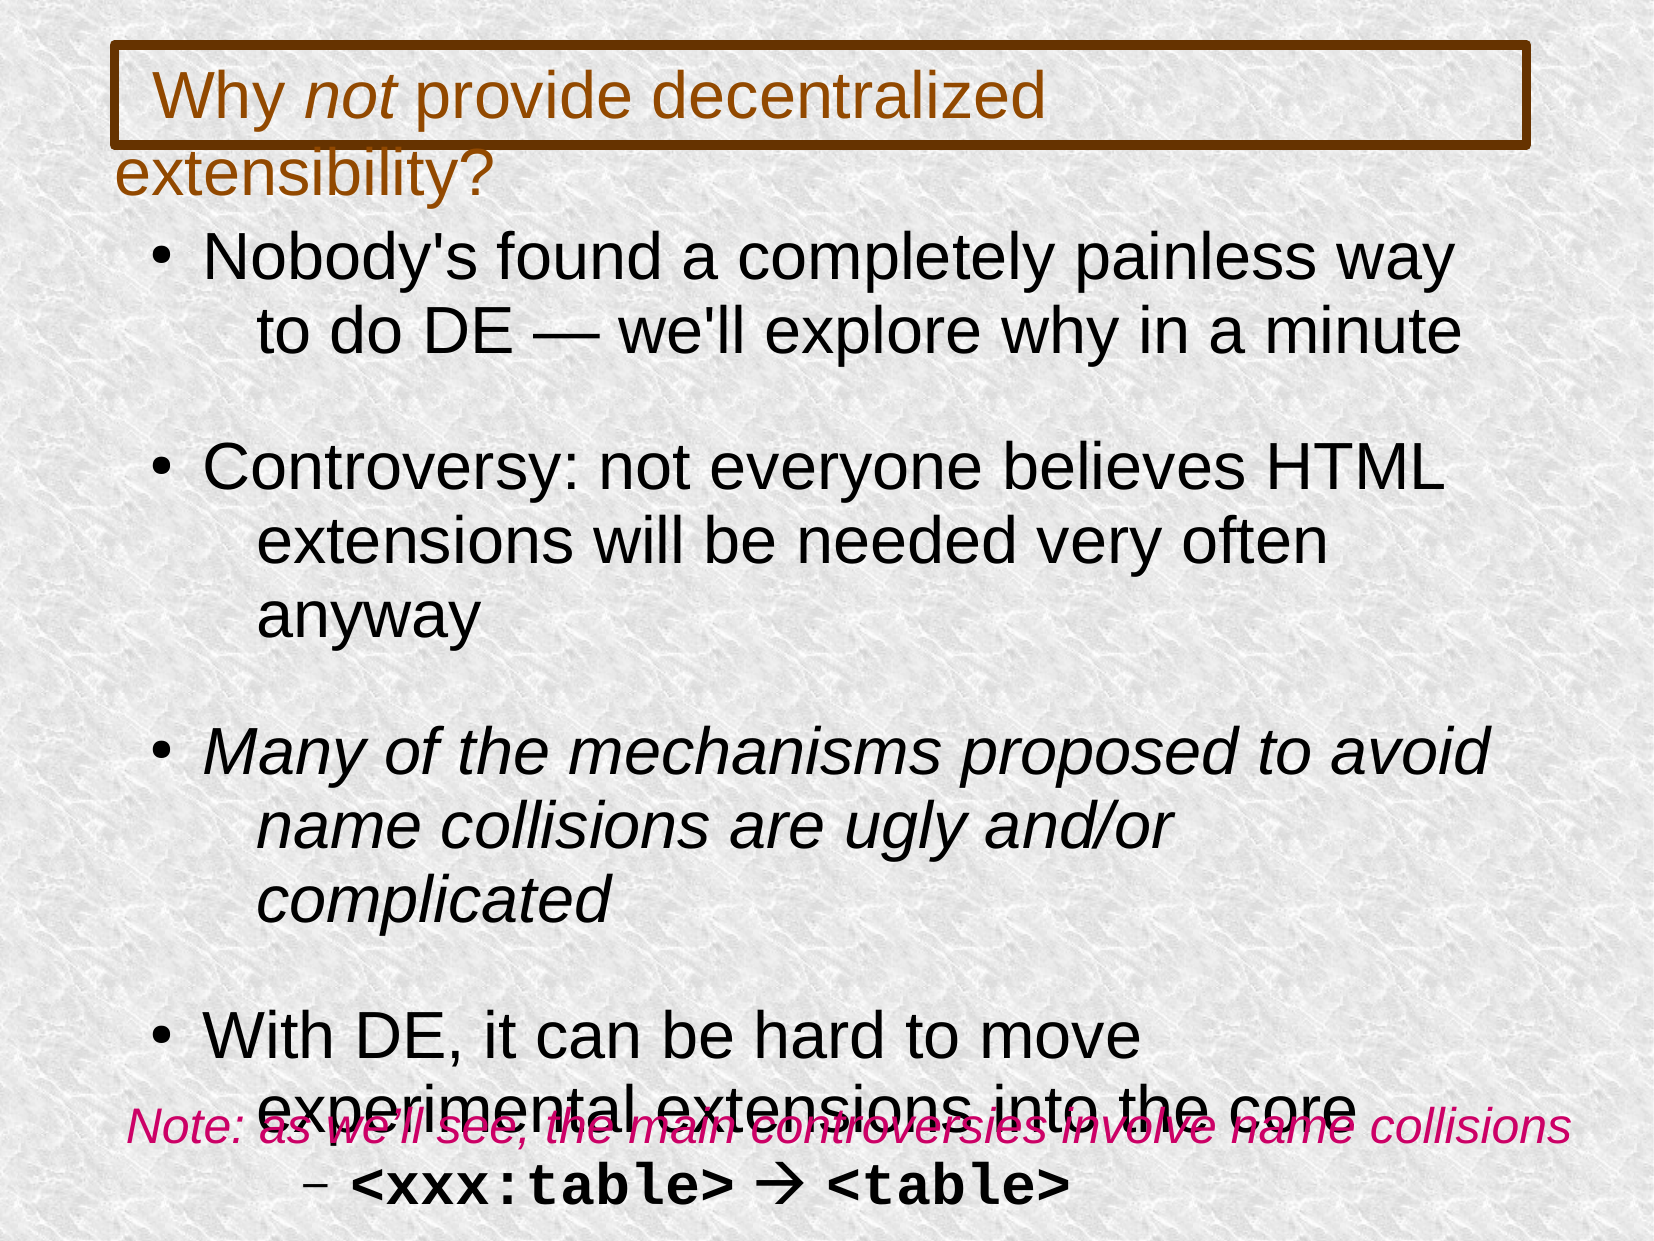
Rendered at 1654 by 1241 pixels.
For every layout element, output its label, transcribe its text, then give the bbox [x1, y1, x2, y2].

text_box Note: as we’ll see, the main controversies involve name collisions [109, 1095, 1590, 1166]
picture [0, 0, 1654, 1241]
title Why not provide decentralized extensibility? [114, 45, 1527, 146]
list Nobody's found a completely painless way to do DE — we'll explore why in a minute Controversy: not everyone believes HTML extensions will be needed very often anyway Many of the mechanisms proposed to avoid name collisions are ugly and/or complicated With DE, it can be hard to move experimental extensions into the core <xxx:table>  <table> [114, 220, 1527, 1083]
